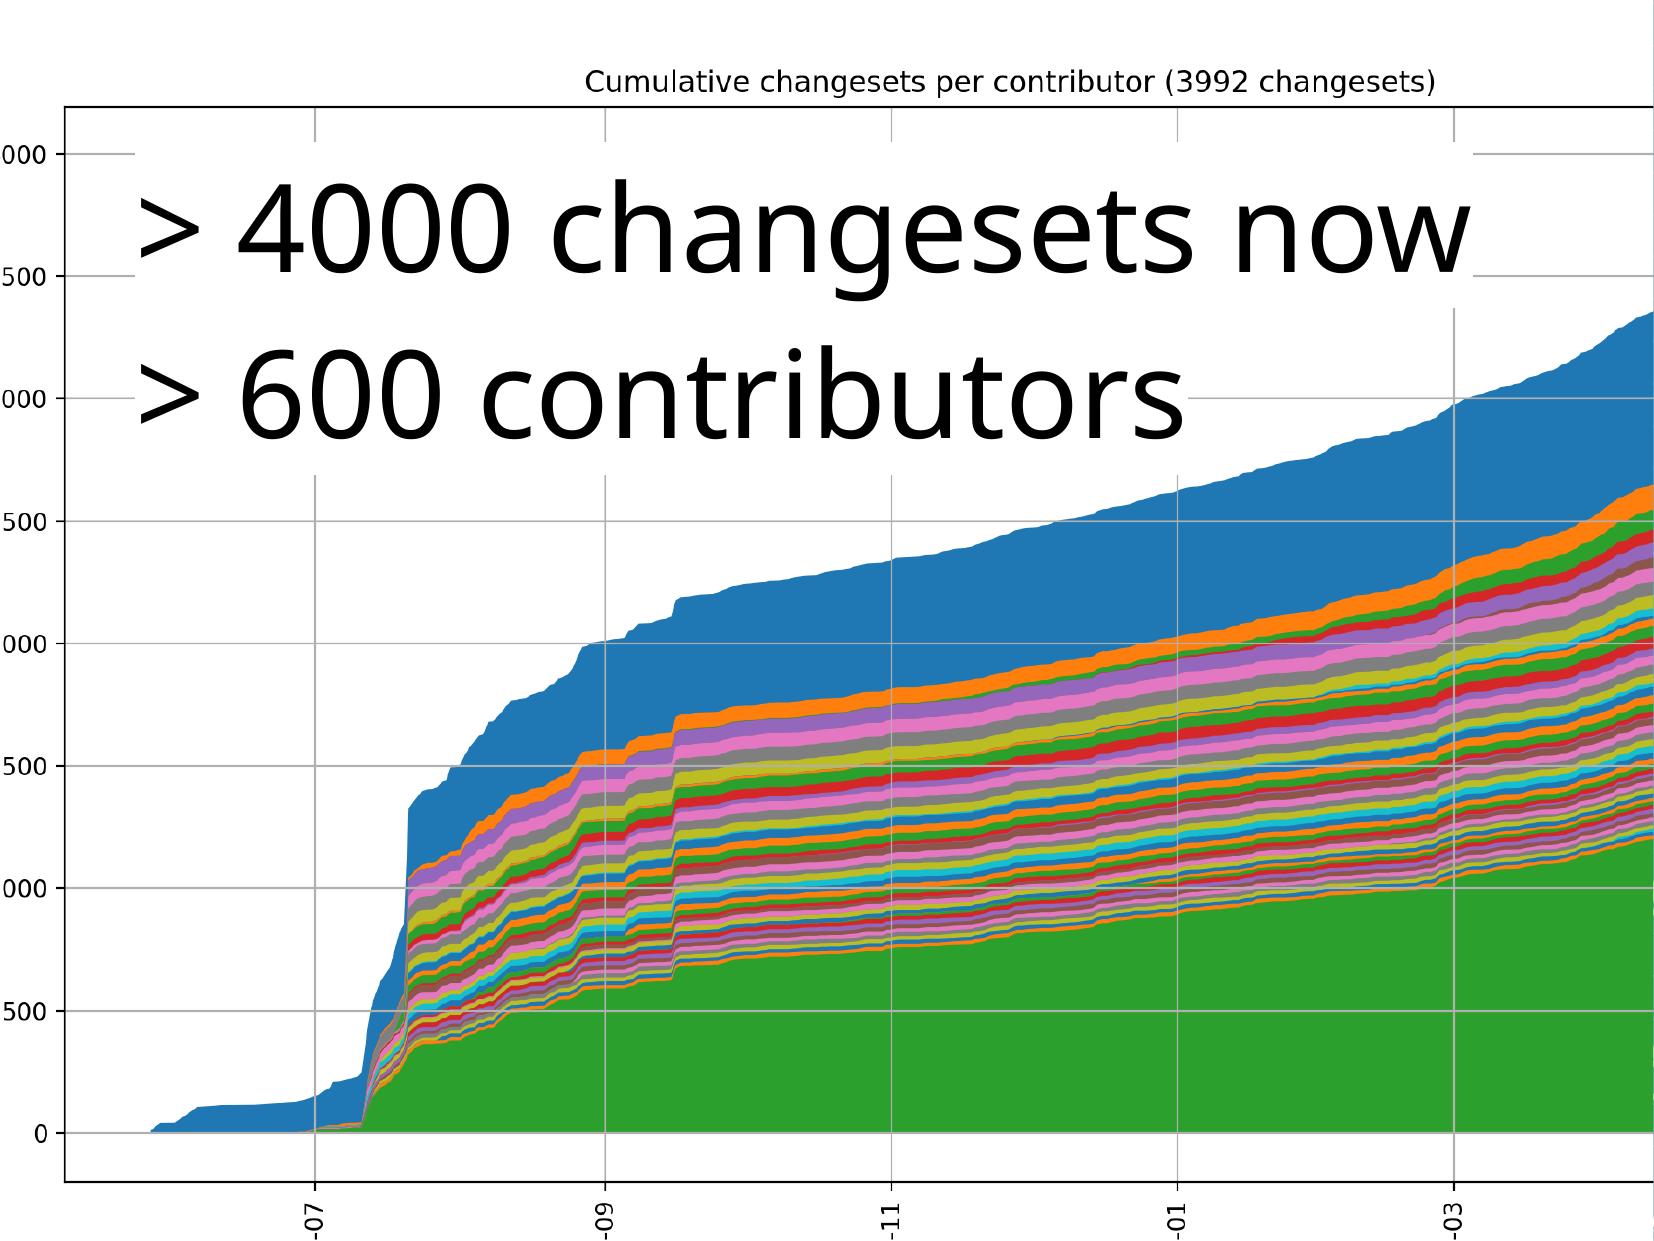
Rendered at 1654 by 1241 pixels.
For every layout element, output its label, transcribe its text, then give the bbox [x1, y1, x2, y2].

picture [0, 0, 1654, 1241]
title > 4000 changesets now > 600 contributors [135, 166, 1624, 451]
